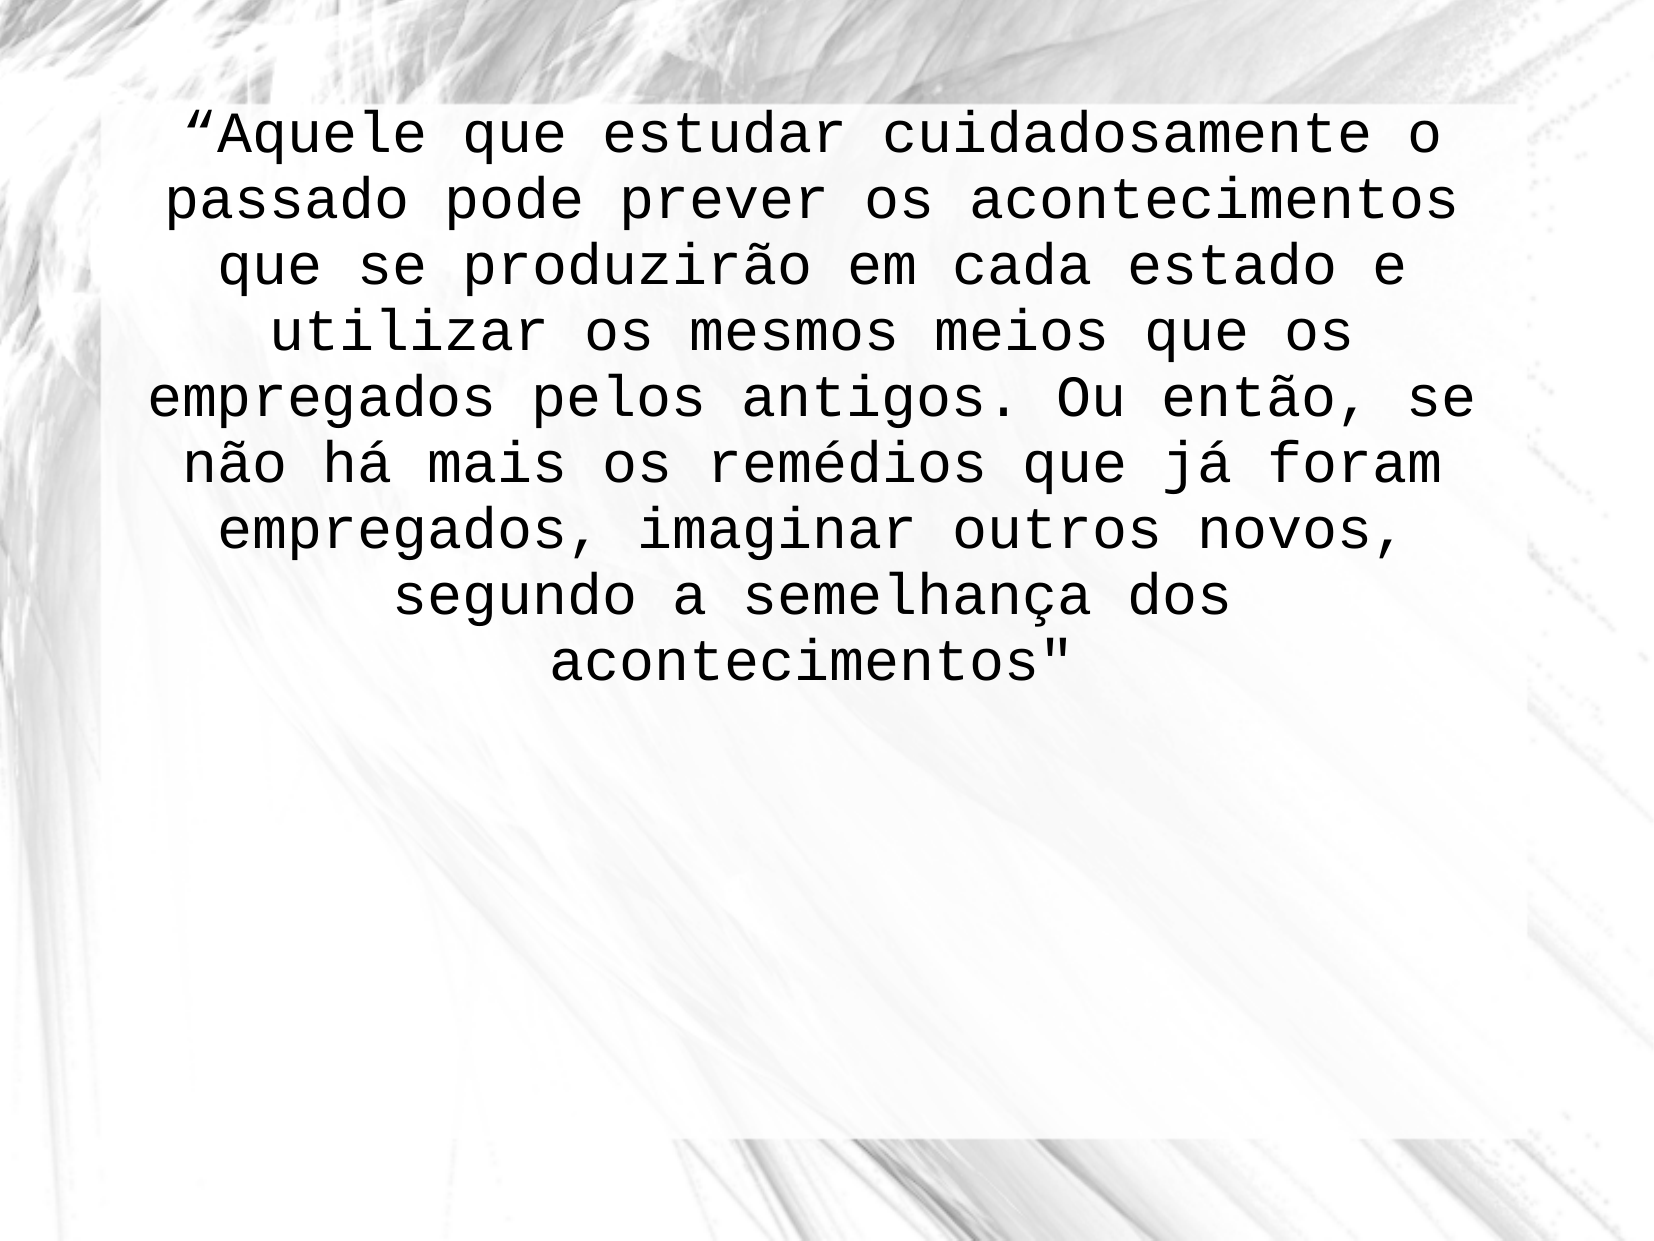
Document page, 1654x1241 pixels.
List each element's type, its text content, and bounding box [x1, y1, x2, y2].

picture [0, 0, 1654, 1241]
title “Aquele que estudar cuidadosamente o passado pode prever os acontecimentos que se produzirão em cada estado e utilizar os mesmos meios que os empregados pelos antigos. Ou então, se não há mais os remédios que já foram empregados, imaginar outros novos, segundo a semelhança dos acontecimentos" [118, 118, 1506, 684]
